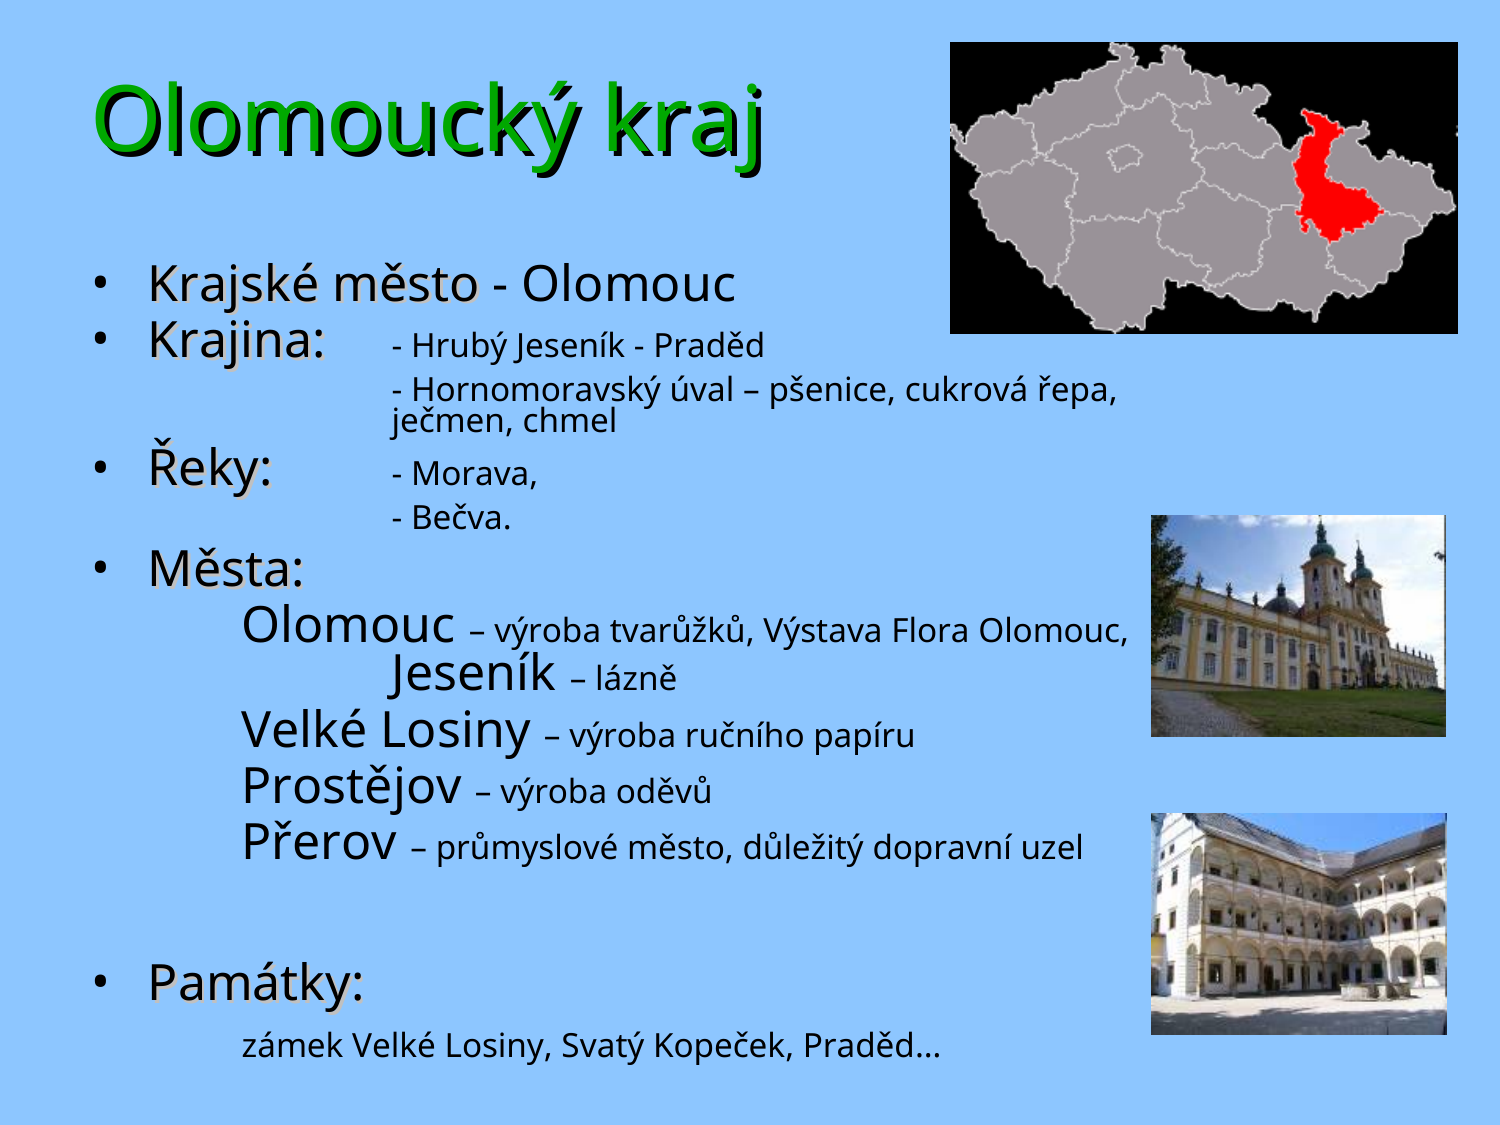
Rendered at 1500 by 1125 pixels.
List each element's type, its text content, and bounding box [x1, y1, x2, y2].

title Olomoucký kraj [75, 45, 950, 185]
picture [1151, 515, 1446, 737]
list Krajské město - Olomouc Krajina: - Hrubý Jeseník - Praděd - Hornomoravský úval – pšenice, cukrová řepa, ječmen, chmel Řeky: - Morava, - Bečva. Města: Olomouc – výroba tvarůžků, Výstava Flora Olomouc, Jeseník – lázně Velké Losiny – výroba ručního papíru Prostějov – výroba oděvů Přerov – průmyslové město, důležitý dopravní uzel Památky: zámek Velké Losiny, Svatý Kopeček, Praděd… [76, 255, 1199, 1125]
picture [1151, 813, 1447, 1035]
picture [950, 42, 1458, 334]
